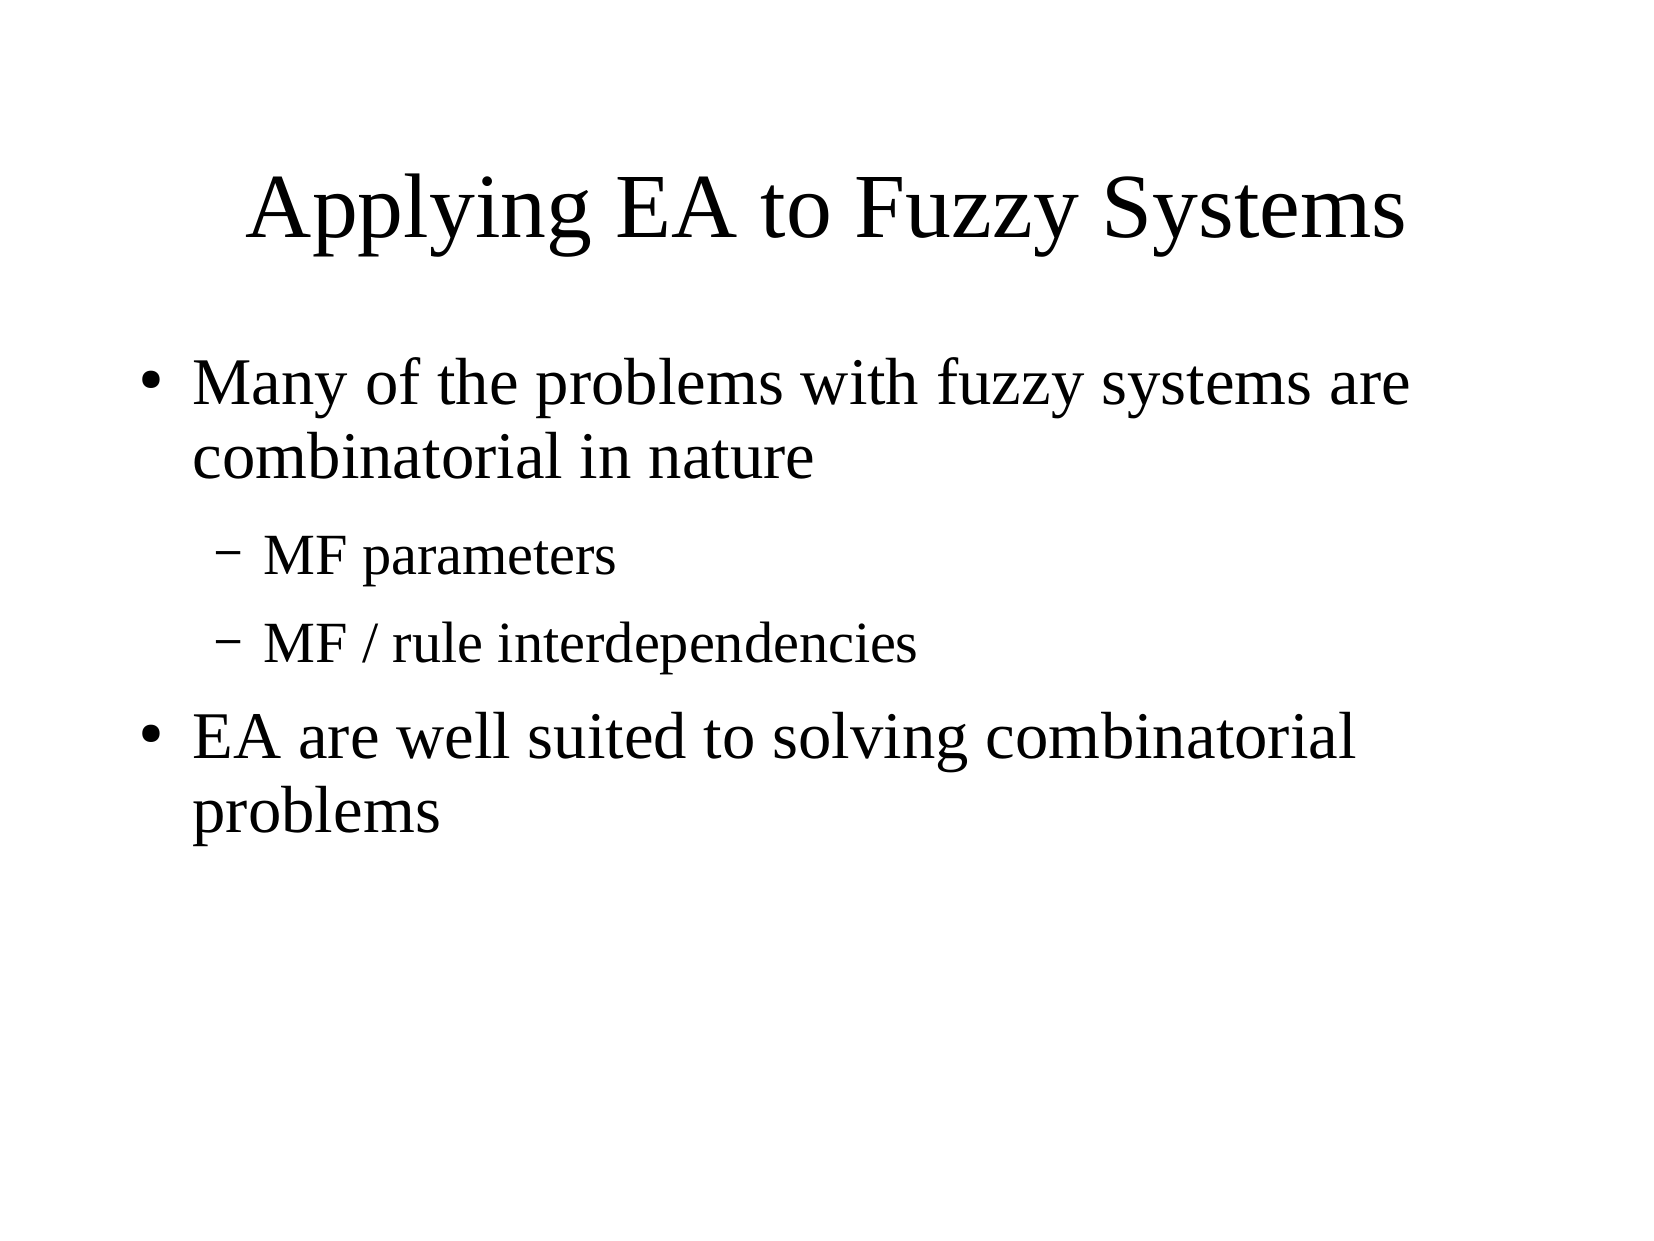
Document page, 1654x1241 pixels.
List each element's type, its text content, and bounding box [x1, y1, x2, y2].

title Applying EA to Fuzzy Systems [121, 102, 1534, 311]
list Many of the problems with fuzzy systems are combinatorial in nature MF parameters MF / rule interdependencies EA are well suited to solving combinatorial problems [121, 344, 1534, 1127]
